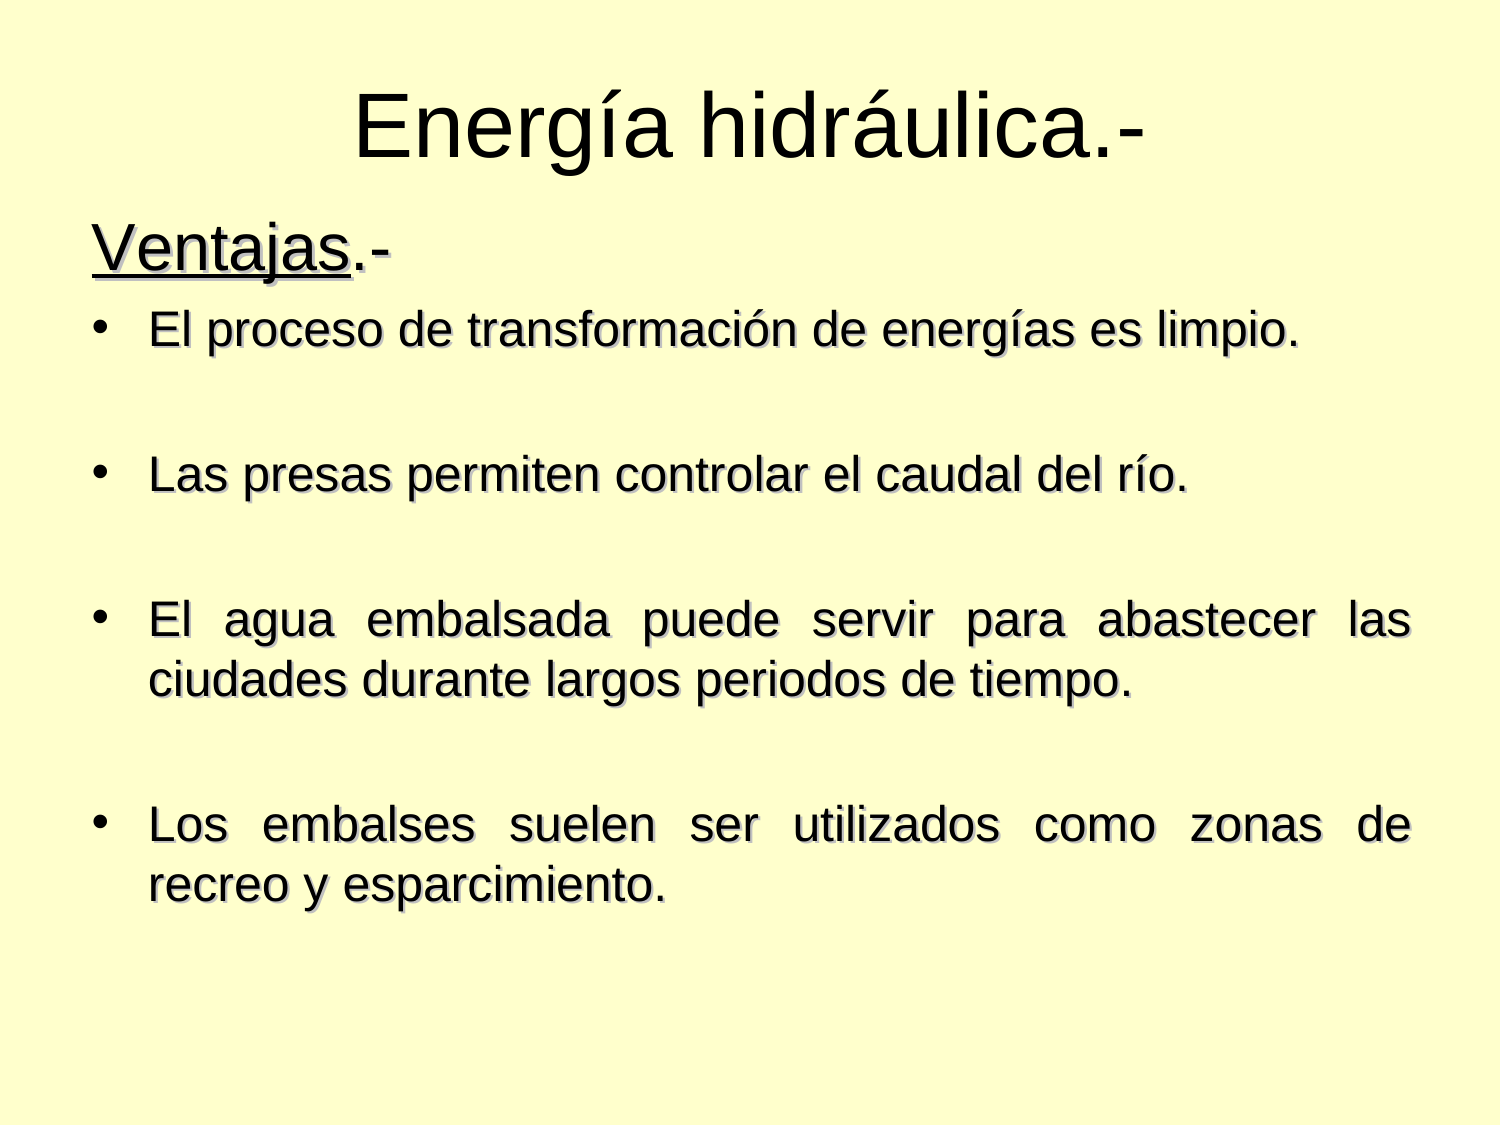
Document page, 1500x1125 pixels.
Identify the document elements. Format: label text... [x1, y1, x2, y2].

title Energía hidráulica.- [75, 45, 1426, 197]
list Ventajas.- El proceso de transformación de energías es limpio. Las presas permiten controlar el caudal del río. El agua embalsada puede servir para abastecer las ciudades durante largos periodos de tiempo. Los embalses suelen ser utilizados como zonas de recreo y esparcimiento. [76, 196, 1427, 992]
